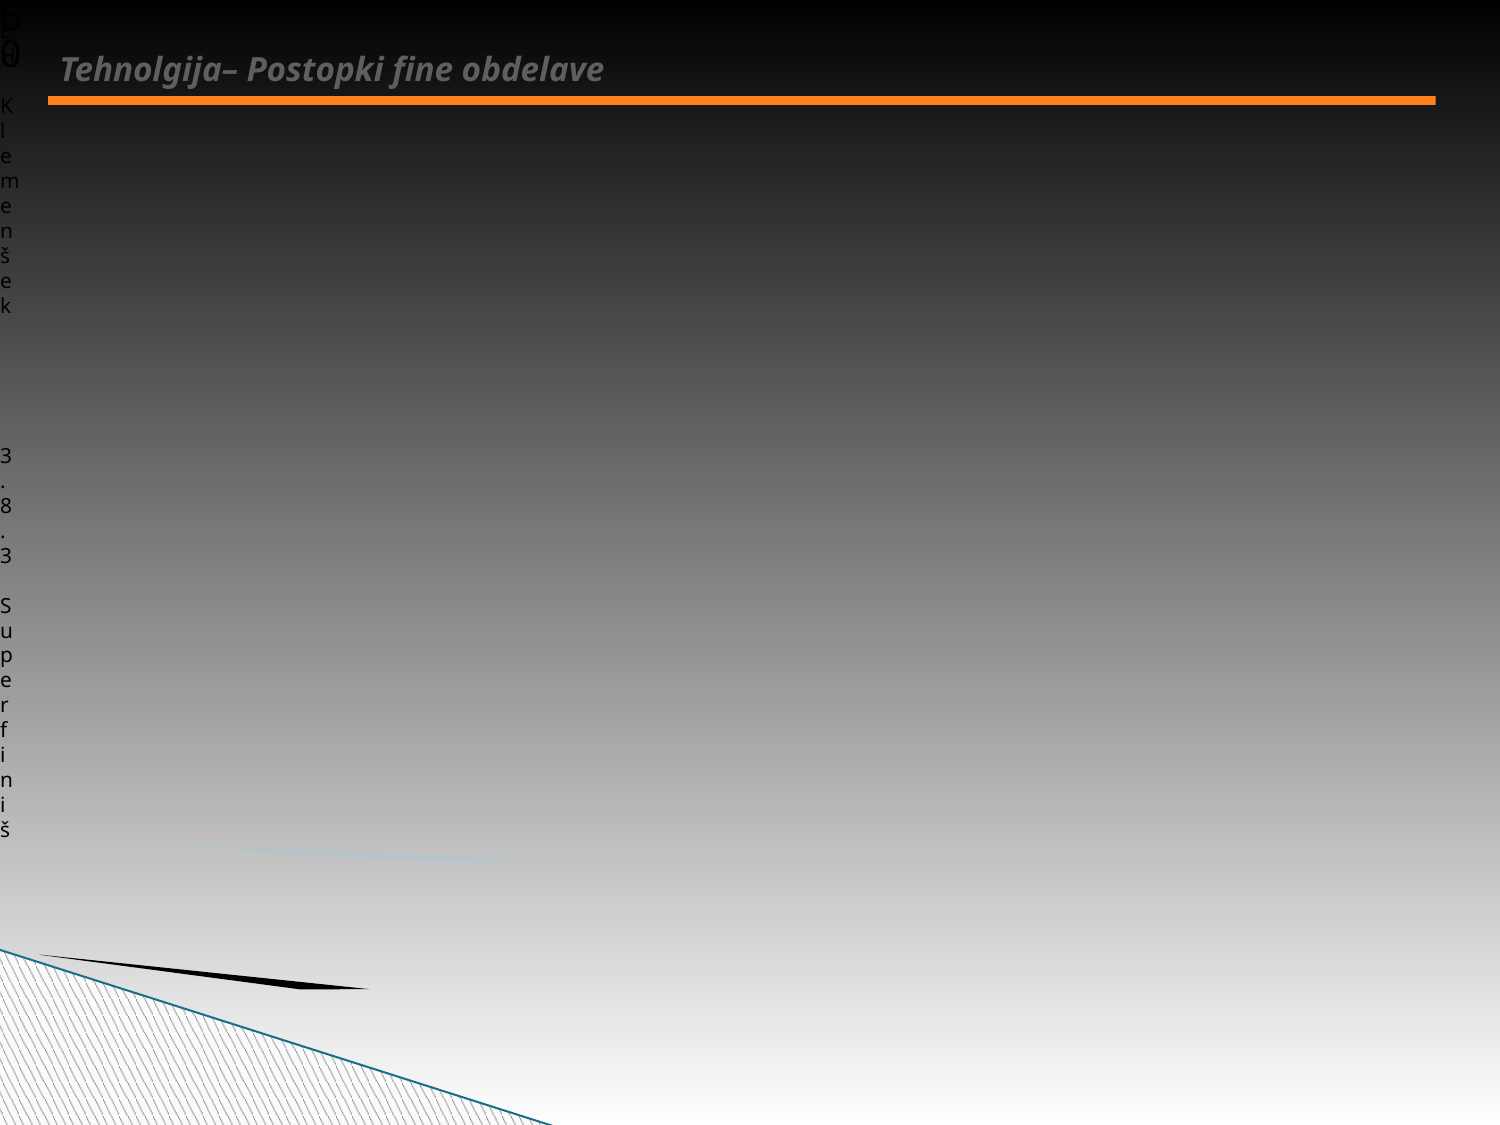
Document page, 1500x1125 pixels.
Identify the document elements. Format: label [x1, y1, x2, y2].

picture [0, 952, 543, 1125]
